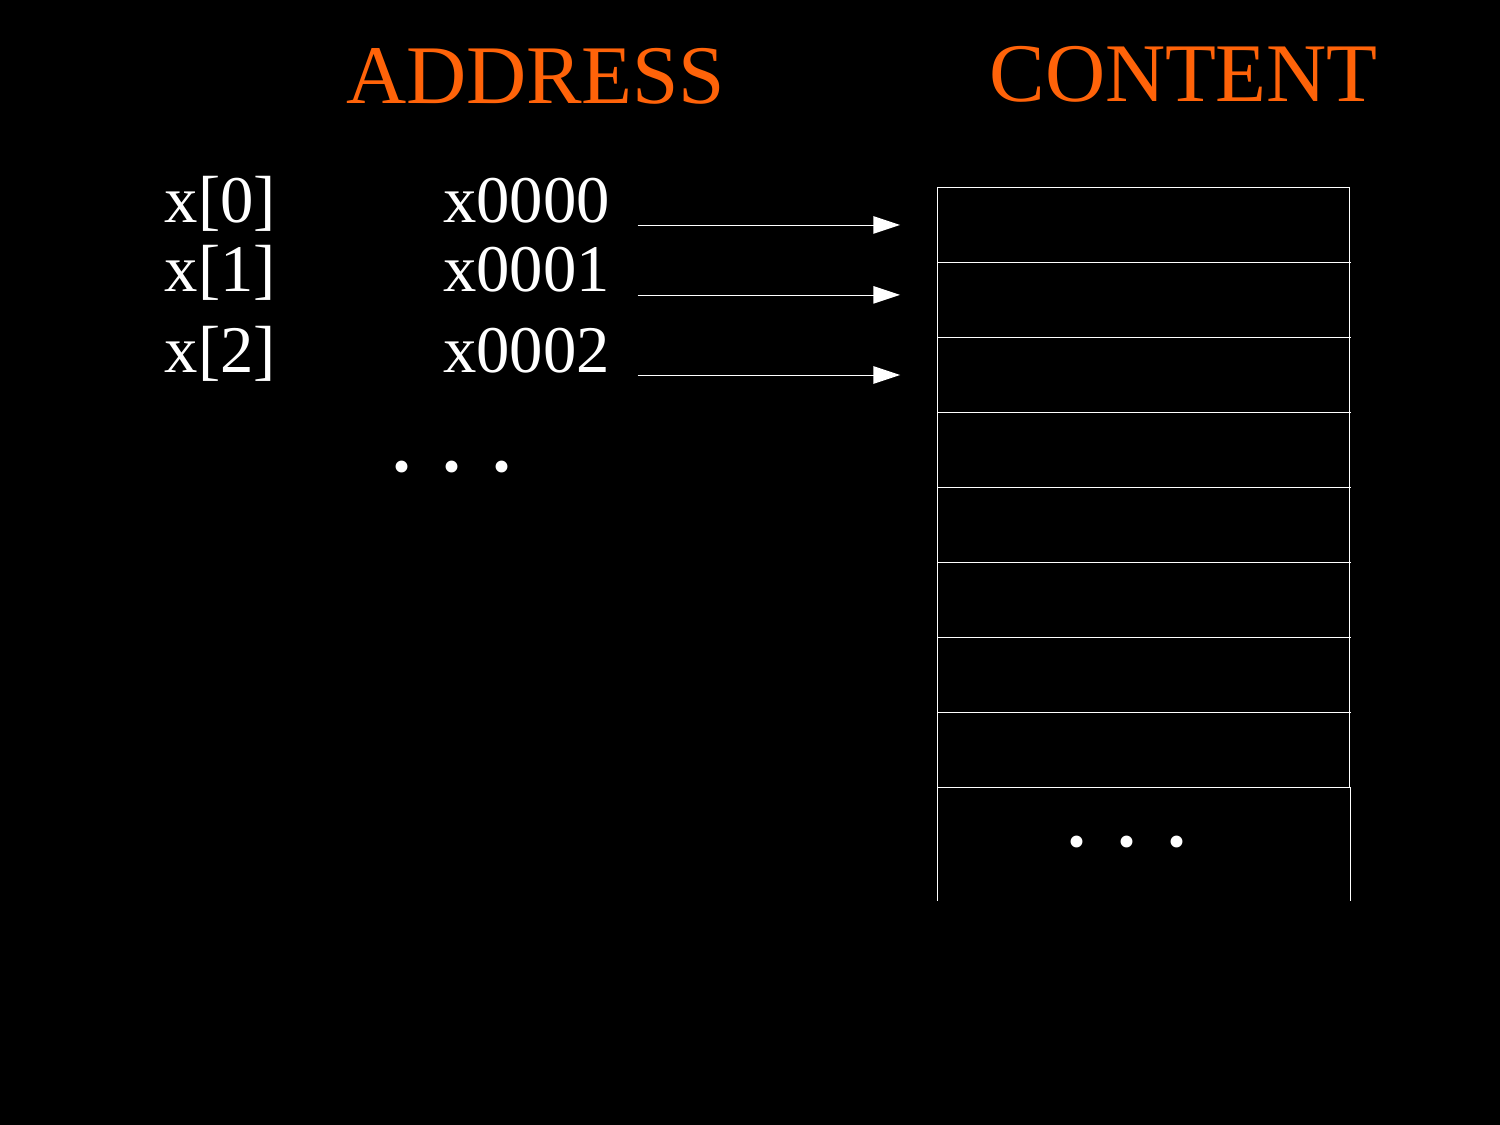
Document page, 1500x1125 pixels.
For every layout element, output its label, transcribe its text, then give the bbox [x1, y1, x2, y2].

text_box x[0] x0000 [150, 155, 638, 224]
text_box ADDRESS [331, 22, 782, 130]
text_box x[2] x0002 [150, 305, 638, 395]
text_box . . . [375, 375, 563, 501]
text_box x[1] x0001 [150, 224, 638, 305]
text_box . . . [1050, 750, 1238, 876]
text_box CONTENT [975, 20, 1500, 128]
